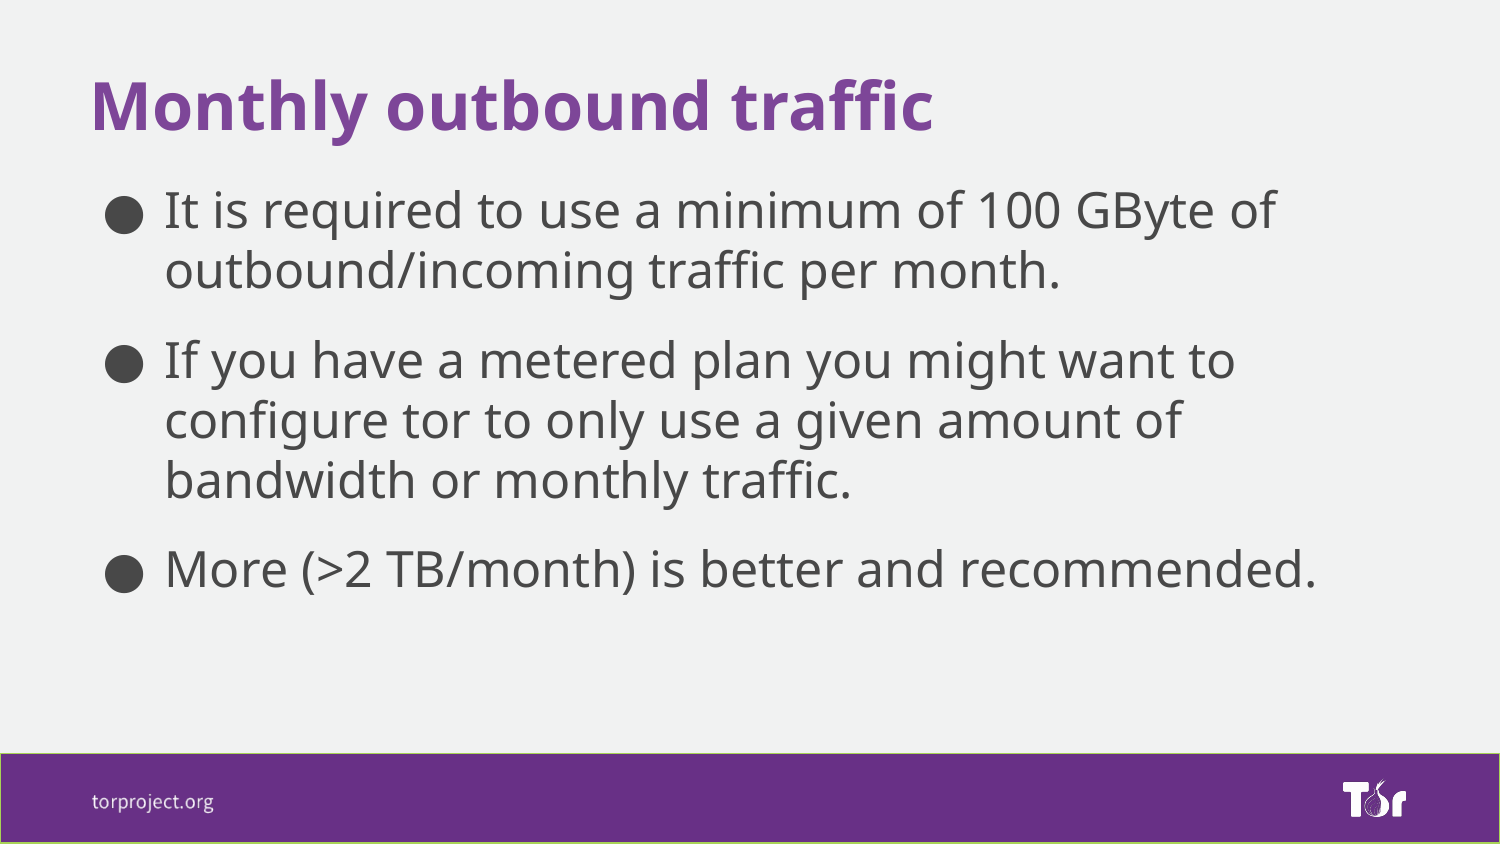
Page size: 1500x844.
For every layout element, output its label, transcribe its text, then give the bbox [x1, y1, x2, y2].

picture [1343, 778, 1406, 817]
text_box It is required to use a minimum of 100 GByte of outbound/incoming traffic per month. If you have a metered plan you might want to configure tor to only use a given amount of bandwidth or monthly traffic. More (>2 TB/month) is better and recommended. [75, 171, 1425, 728]
picture [75, 780, 604, 821]
text_box Monthly outbound traffic [75, 33, 1425, 171]
